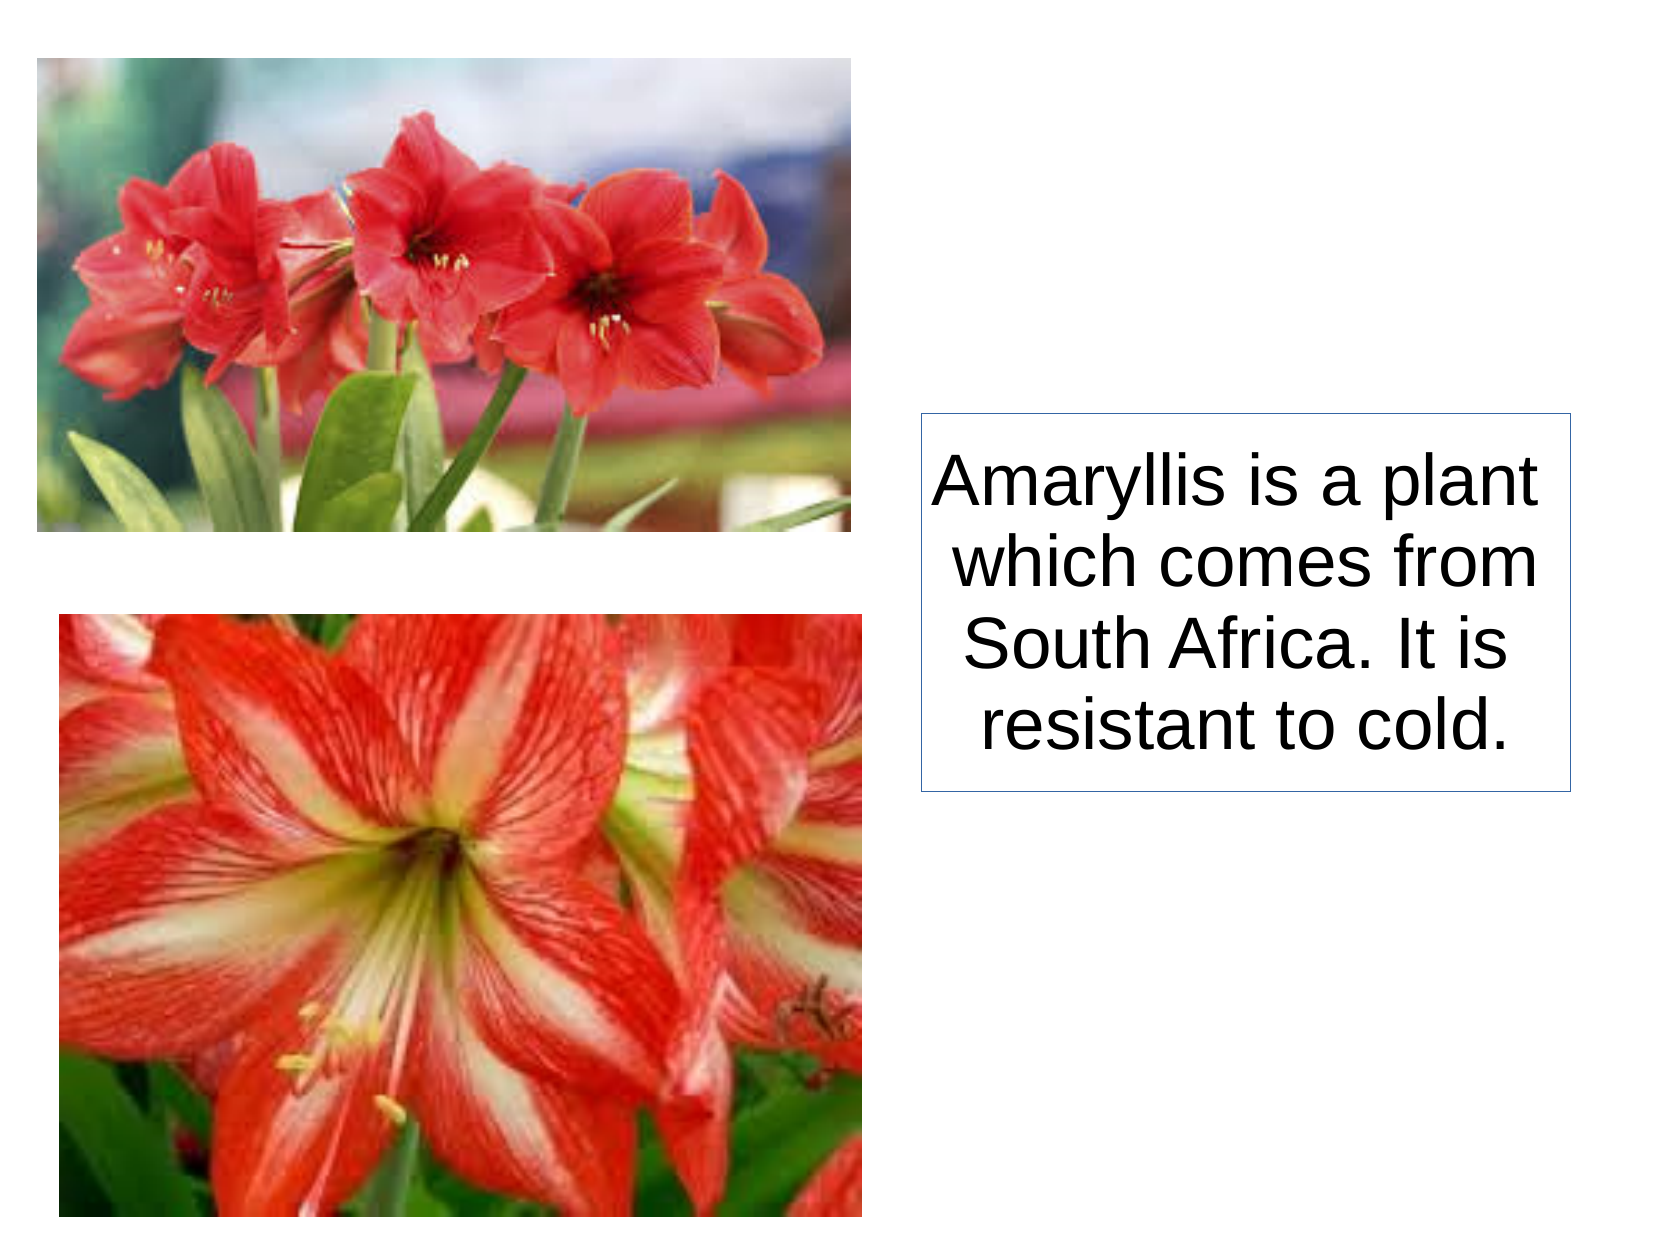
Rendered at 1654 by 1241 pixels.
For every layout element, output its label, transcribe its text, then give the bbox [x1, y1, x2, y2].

text_box Amaryllis is a plant which comes from South Africa. It is resistant to cold. [921, 413, 1571, 792]
picture [59, 614, 862, 1217]
picture [37, 58, 851, 532]
